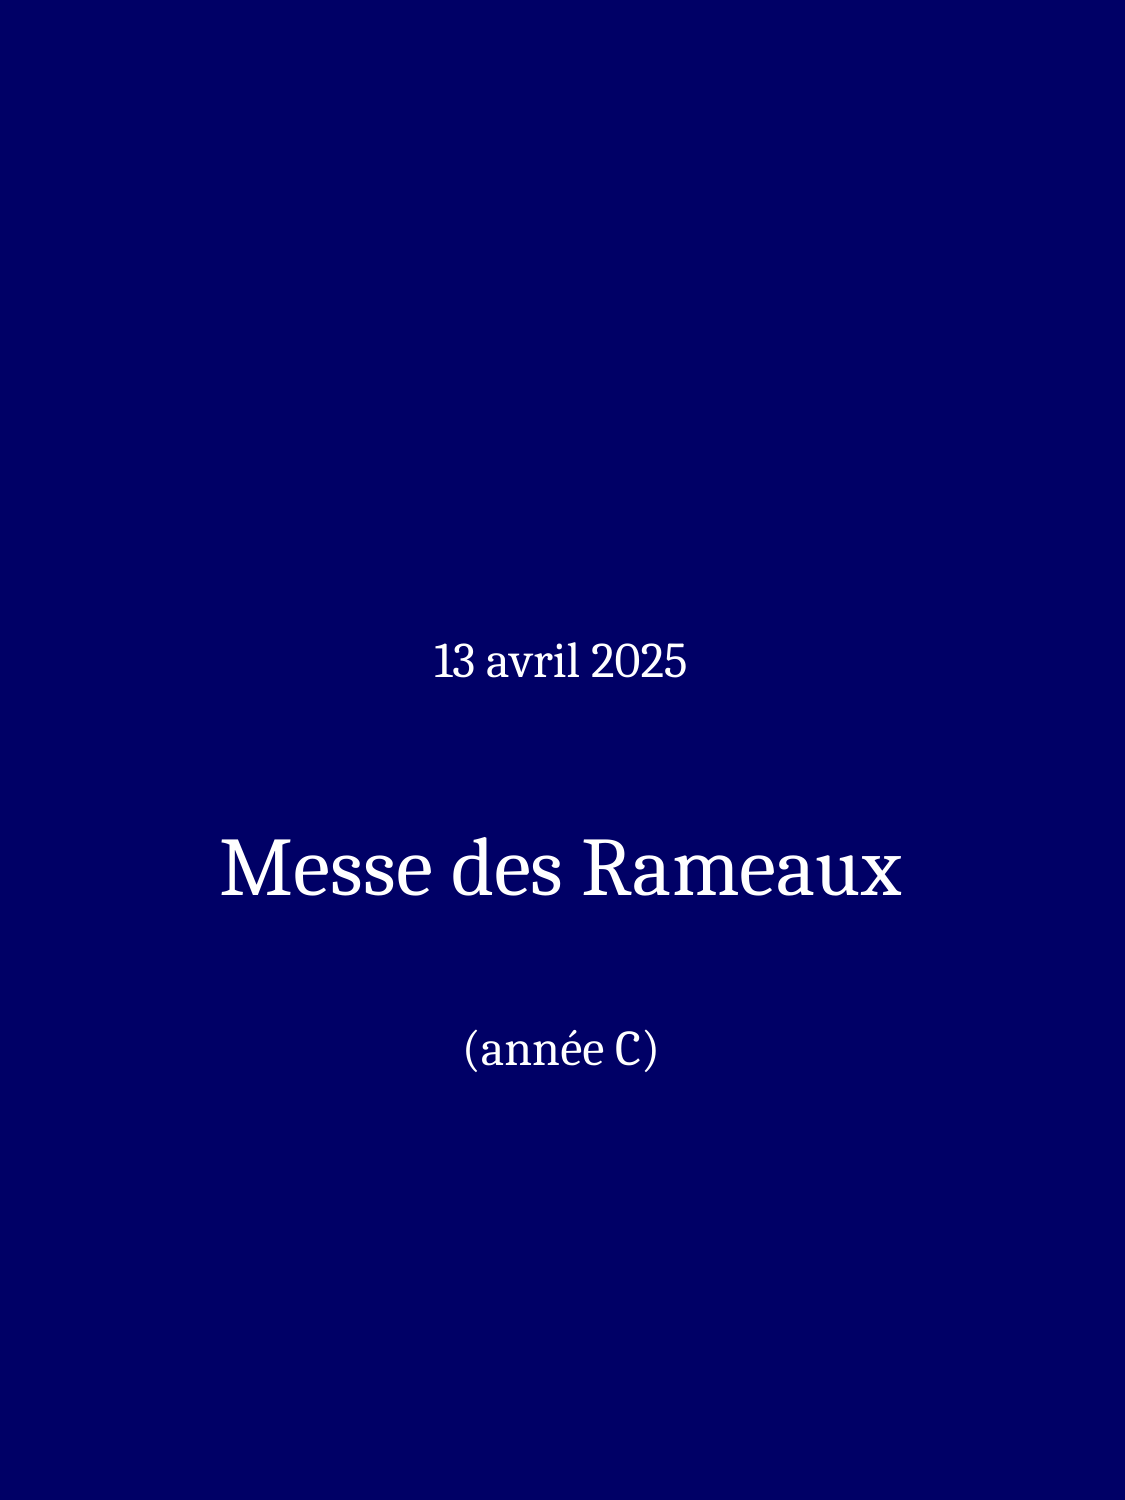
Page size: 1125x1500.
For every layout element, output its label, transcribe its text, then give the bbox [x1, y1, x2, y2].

text_box 13 avril 2025 Messe des Rameaux (année C) [205, 620, 917, 1145]
